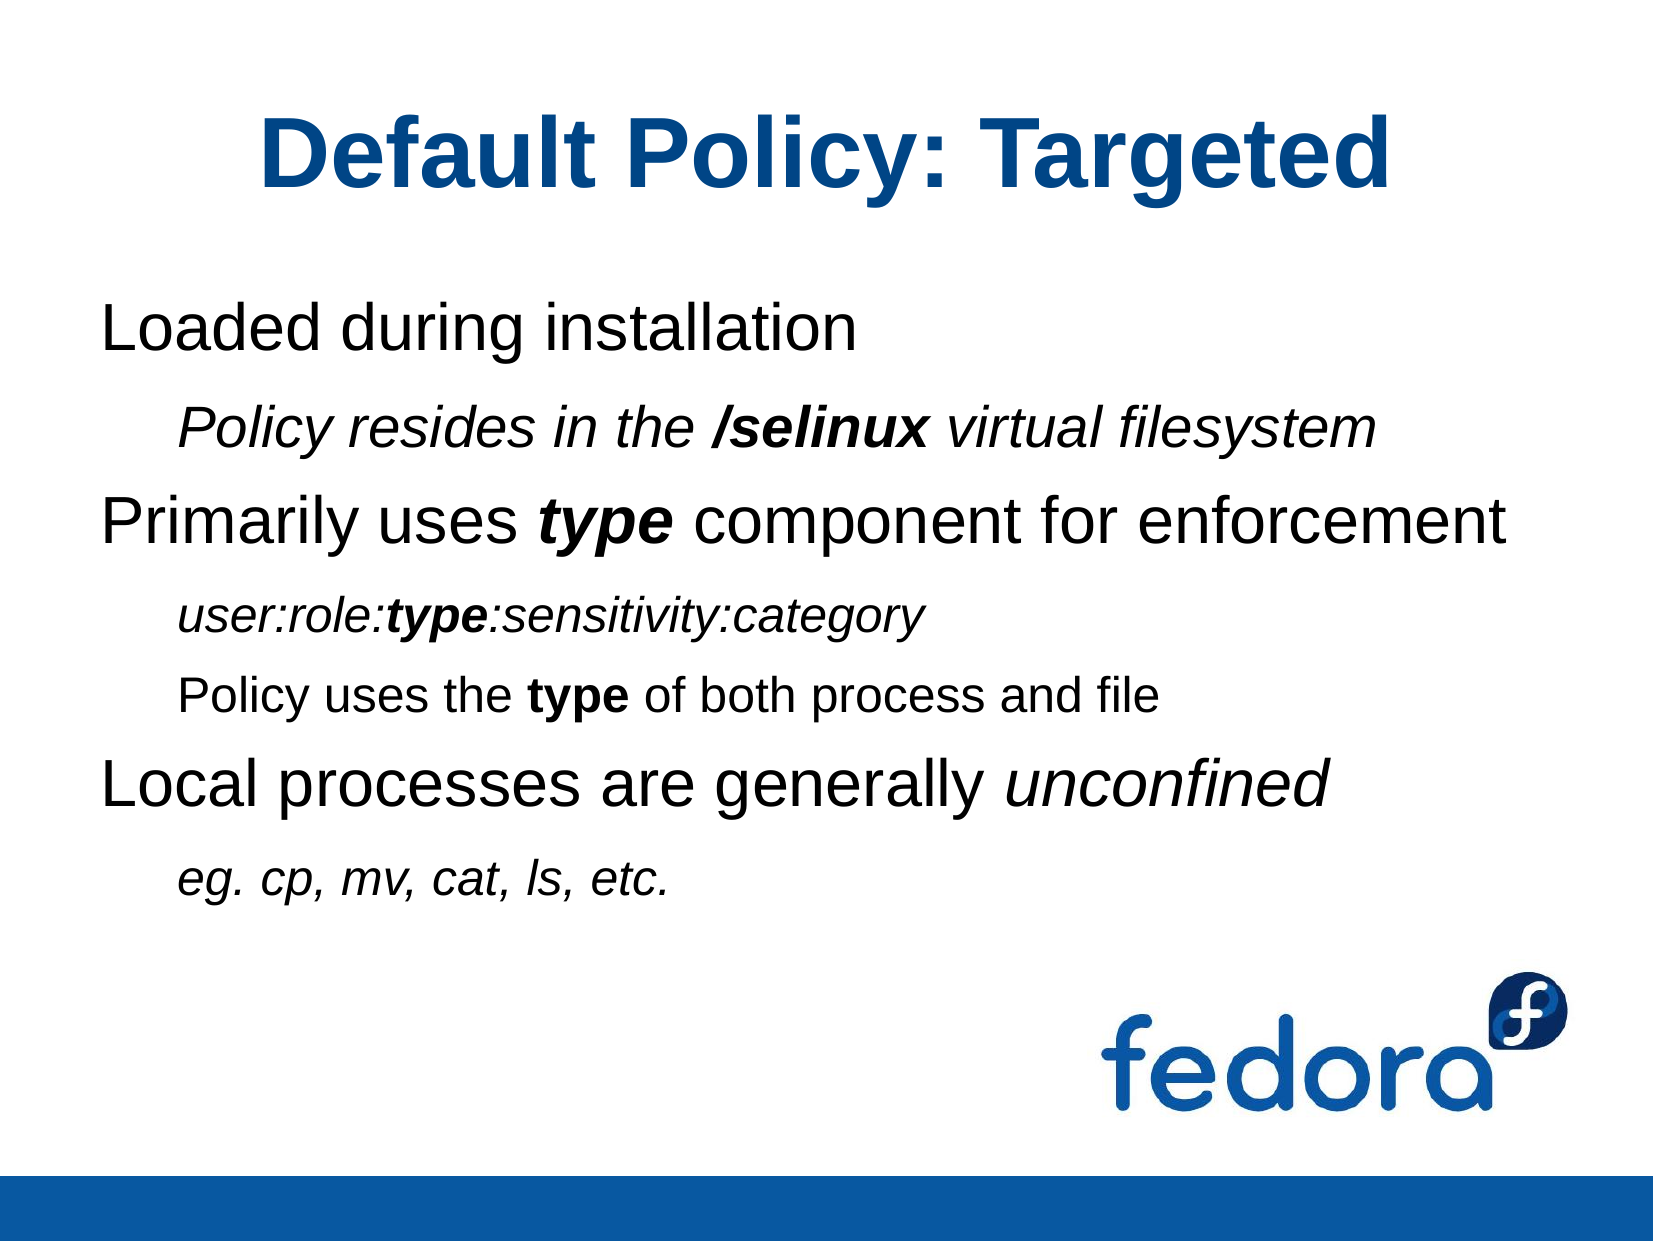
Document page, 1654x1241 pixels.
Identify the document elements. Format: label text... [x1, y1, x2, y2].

picture [1087, 959, 1576, 1125]
picture [0, 1176, 1653, 1241]
list Loaded during installation Policy resides in the /selinux virtual filesystem Primarily uses type component for enforcement user:role:type:sensitivity:category Policy uses the type of both process and file Local processes are generally unconfined eg. cp, mv, cat, ls, etc. [82, 290, 1571, 1095]
title Default Policy: Targeted [82, 49, 1571, 257]
